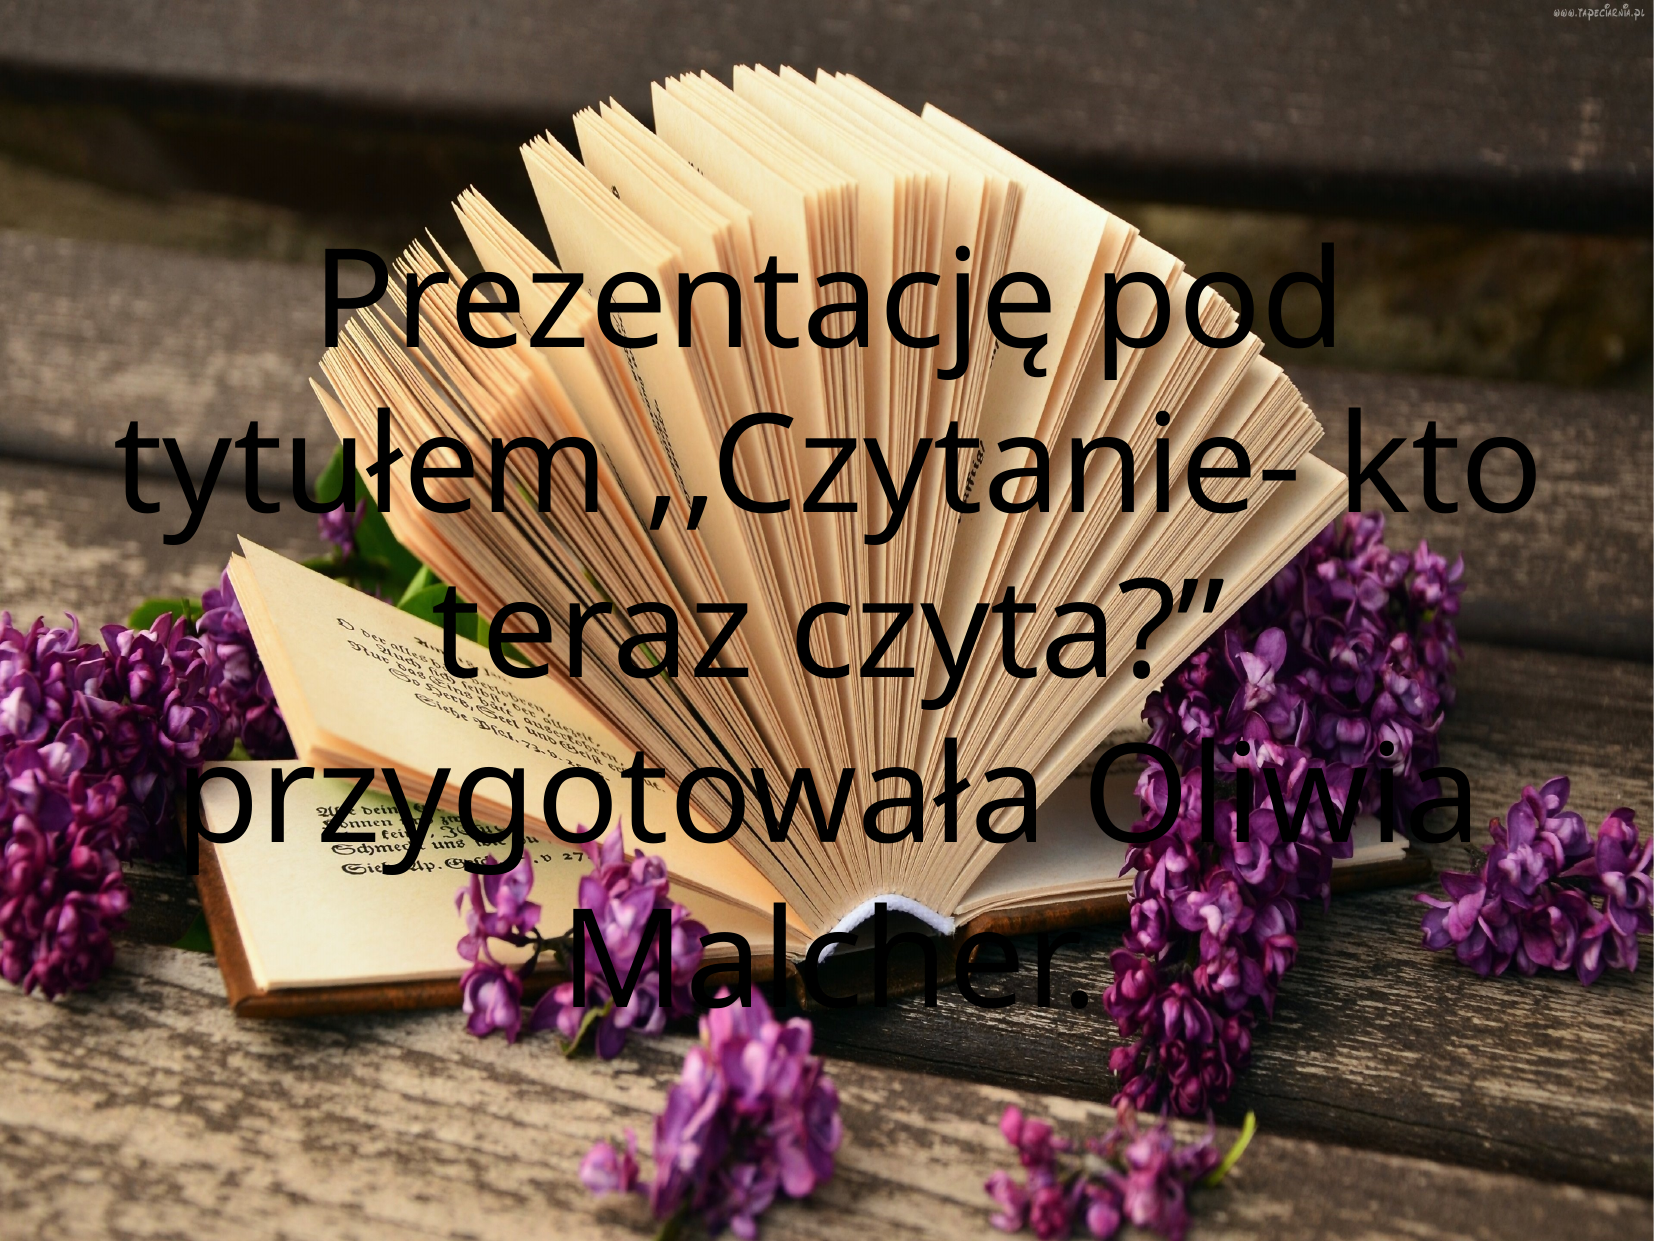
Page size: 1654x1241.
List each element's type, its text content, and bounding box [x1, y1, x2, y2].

title Prezentację pod tytułem ,,Czytanie- kto teraz czyta?” przygotowała Oliwia Malcher. [2, 242, 1654, 1002]
